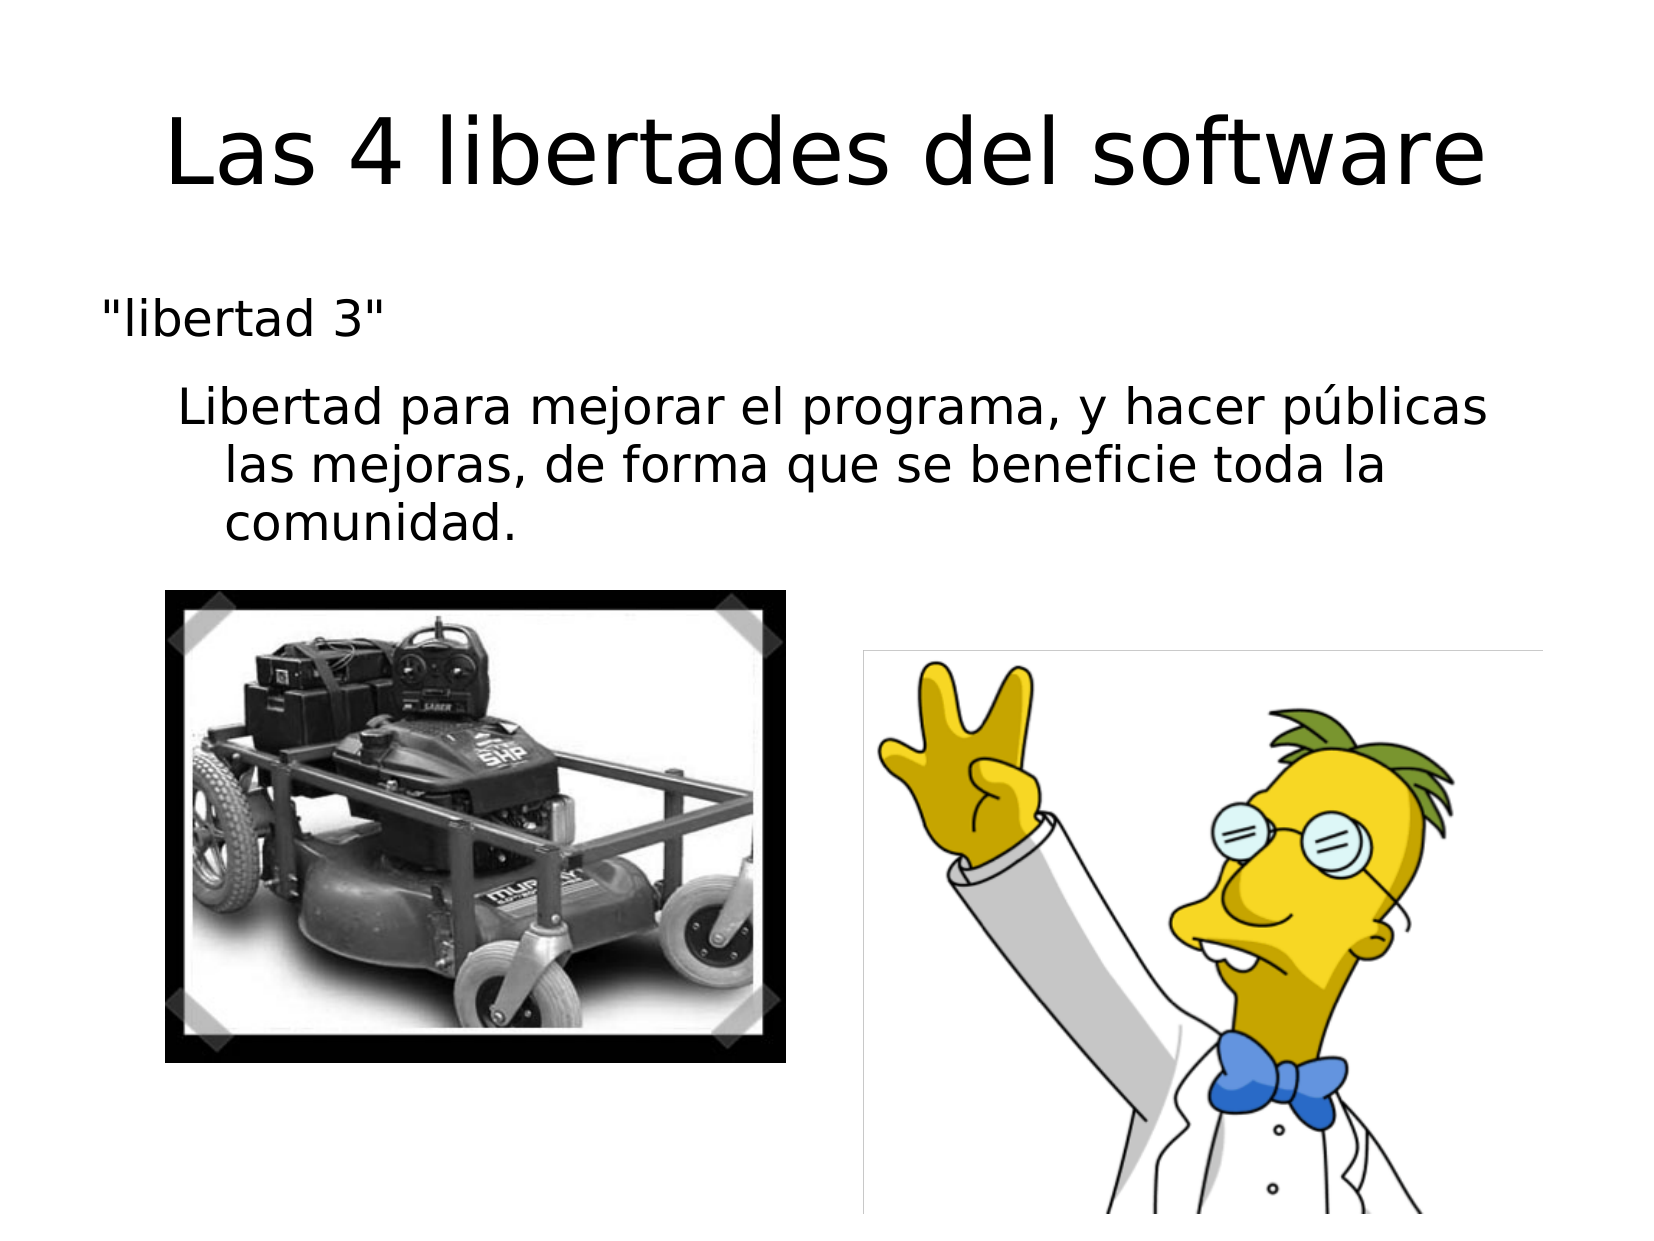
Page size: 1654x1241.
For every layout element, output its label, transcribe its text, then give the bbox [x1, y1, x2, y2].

list "libertad 3" Libertad para mejorar el programa, y hacer públicas las mejoras, de forma que se beneficie toda la comunidad. [82, 290, 1571, 1094]
picture [862, 649, 1543, 1214]
picture [165, 590, 786, 1063]
title Las 4 libertades del software [82, 56, 1571, 250]
